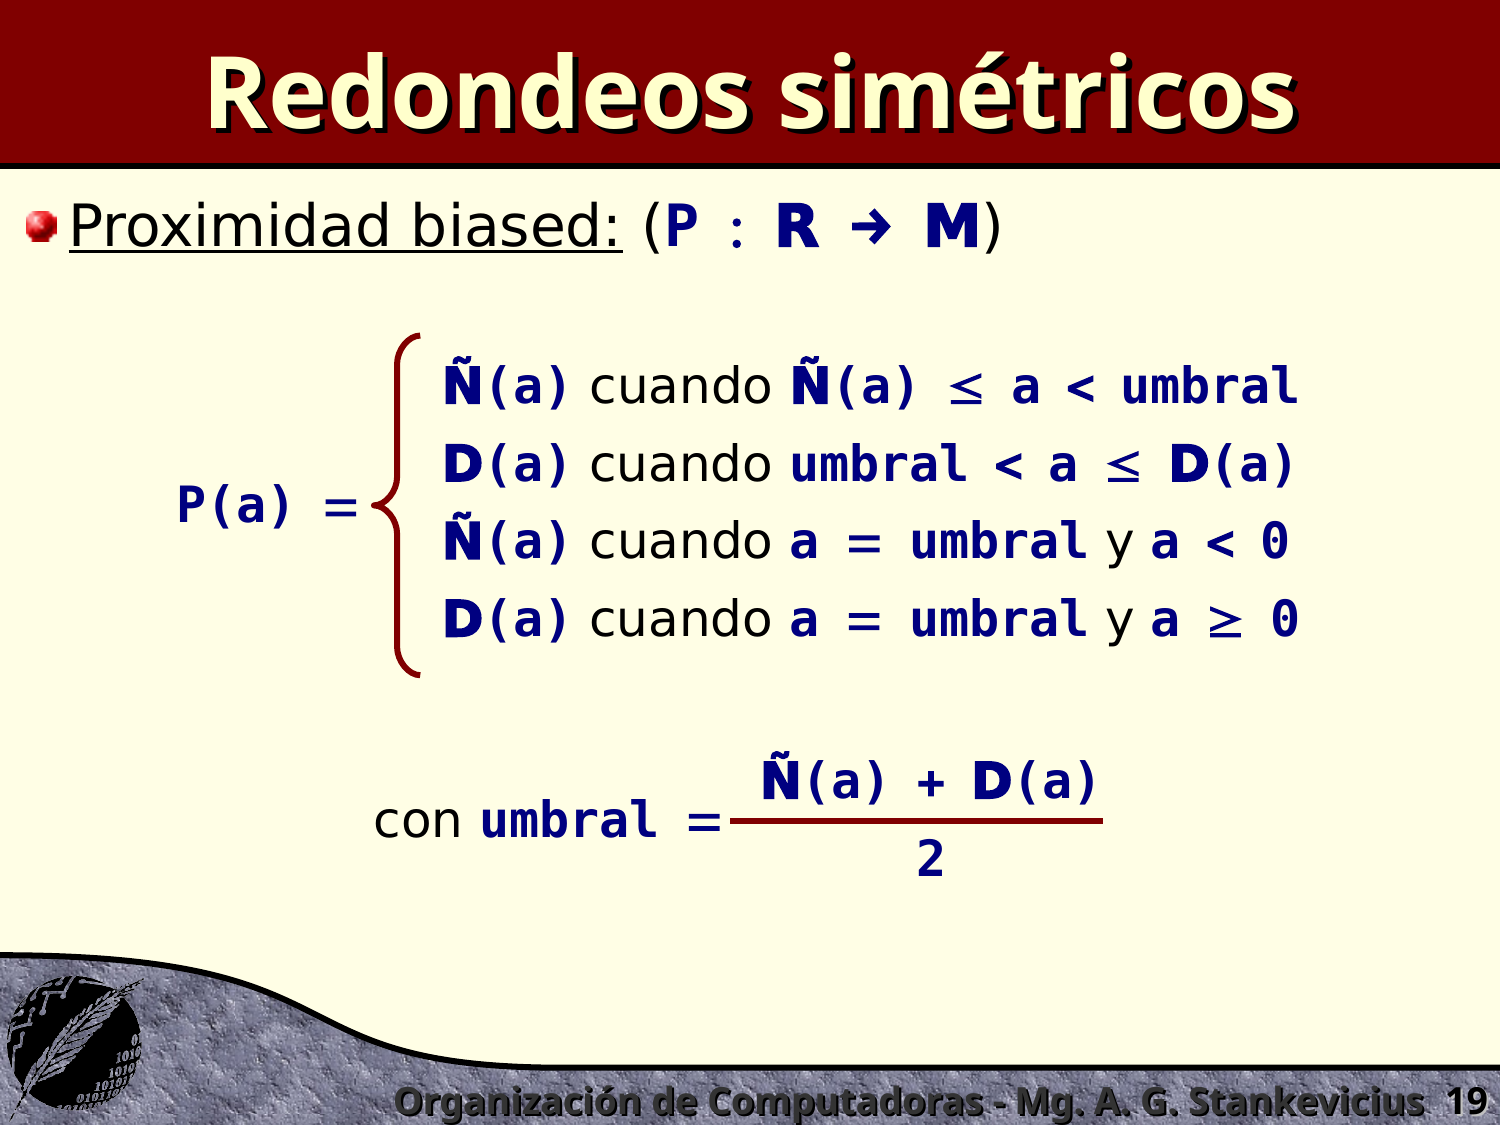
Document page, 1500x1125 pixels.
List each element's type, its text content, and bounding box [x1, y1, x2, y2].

list Proximidad biased: (P : R → M) [11, 192, 1486, 935]
text_box Ñ(a) + D(a) 2 [745, 744, 1141, 901]
text_box con umbral = [359, 783, 745, 861]
picture [0, 959, 1500, 1125]
text_box Ñ(a) cuando Ñ(a) ≤ a < umbral D(a) cuando umbral < a ≤ D(a) Ñ(a) cuando a = umbral y a < 0 D(a) cuando a = umbral y a ≥ 0 [427, 349, 1339, 674]
title Redondeos simétricos [15, 5, 1485, 160]
picture [448, 1100, 455, 1110]
picture [802, 1100, 806, 1110]
picture [1058, 1100, 1065, 1110]
text_box P(a) = [161, 468, 371, 547]
